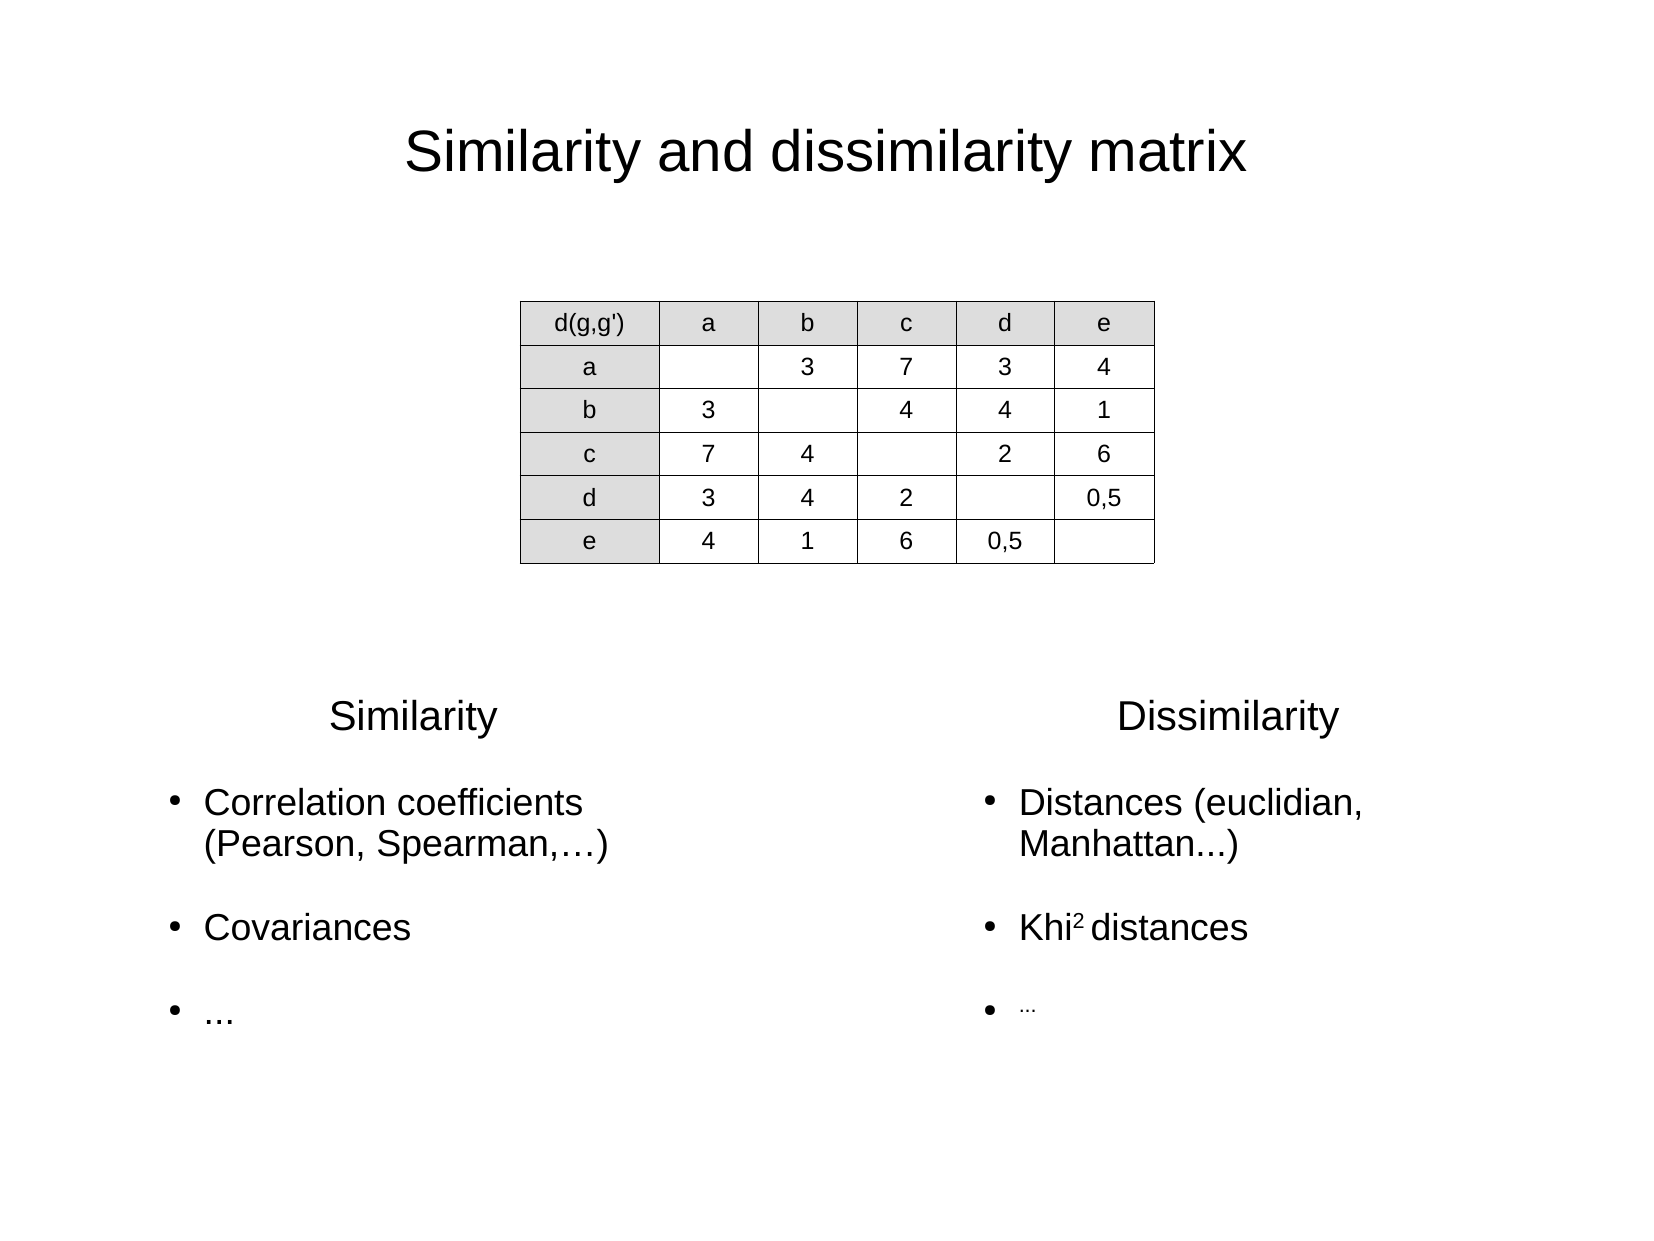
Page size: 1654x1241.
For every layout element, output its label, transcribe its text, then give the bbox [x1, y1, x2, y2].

table_cell b [521, 389, 659, 432]
table_cell 1 [1055, 389, 1154, 432]
table_cell 6 [1055, 433, 1154, 475]
table_cell c [521, 433, 659, 475]
table_header c [858, 302, 956, 345]
table_cell 0,5 [1055, 476, 1154, 519]
table_header d(g,g') [521, 302, 659, 345]
table_cell 4 [759, 433, 857, 475]
table_cell 4 [957, 389, 1054, 432]
table_cell 3 [660, 476, 758, 519]
table_cell 4 [660, 520, 758, 563]
table_cell [1055, 520, 1154, 563]
table_cell 3 [957, 346, 1054, 388]
table_cell 7 [858, 346, 956, 388]
table_cell d [521, 476, 659, 519]
table_cell 4 [858, 389, 956, 432]
table_cell [759, 389, 857, 432]
table_header e [1055, 302, 1154, 345]
table_cell 6 [858, 520, 956, 563]
table_cell 2 [957, 433, 1054, 475]
text_box Dissimilarity Distances (euclidian, Manhattan...) Khi2 distances ... [968, 685, 1489, 1042]
table_cell 4 [1055, 346, 1154, 388]
table_cell [858, 433, 956, 475]
table_header d [957, 302, 1054, 345]
table_cell 3 [660, 389, 758, 432]
table_cell 0,5 [957, 520, 1054, 563]
table_cell [957, 476, 1054, 519]
table_header a [660, 302, 758, 345]
table_cell 7 [660, 433, 758, 475]
table_cell [660, 346, 758, 388]
table_header b [759, 302, 857, 345]
table_cell 1 [759, 520, 857, 563]
table_cell e [521, 520, 659, 563]
table_cell 2 [858, 476, 956, 519]
title Similarity and dissimilarity matrix [0, 90, 1654, 213]
table_cell 4 [759, 476, 857, 519]
table_cell a [521, 346, 659, 388]
table_cell 3 [759, 346, 857, 388]
text_box Similarity Correlation coefficients (Pearson, Spearman,…) Covariances ... [153, 685, 674, 1041]
